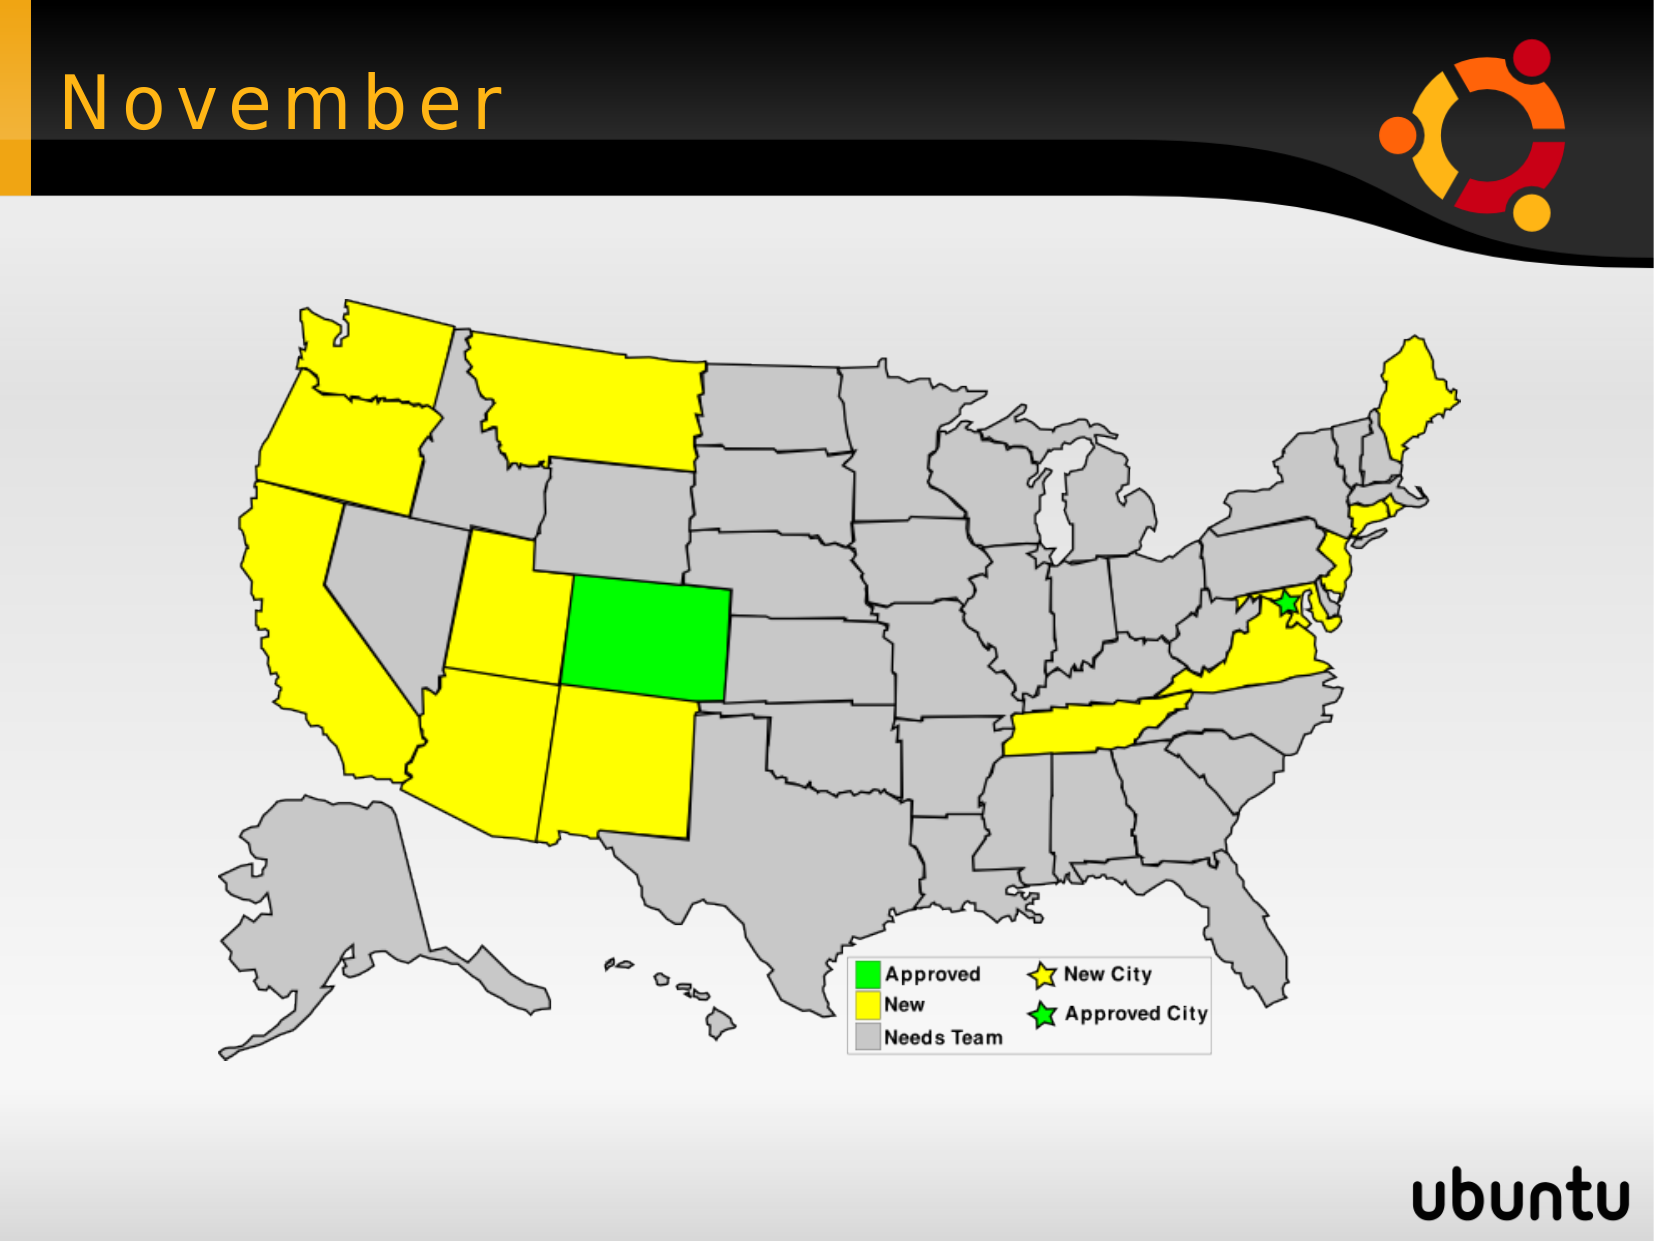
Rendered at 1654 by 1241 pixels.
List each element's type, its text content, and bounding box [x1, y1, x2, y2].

picture [0, 0, 1654, 1241]
title November [76, 7, 1565, 200]
